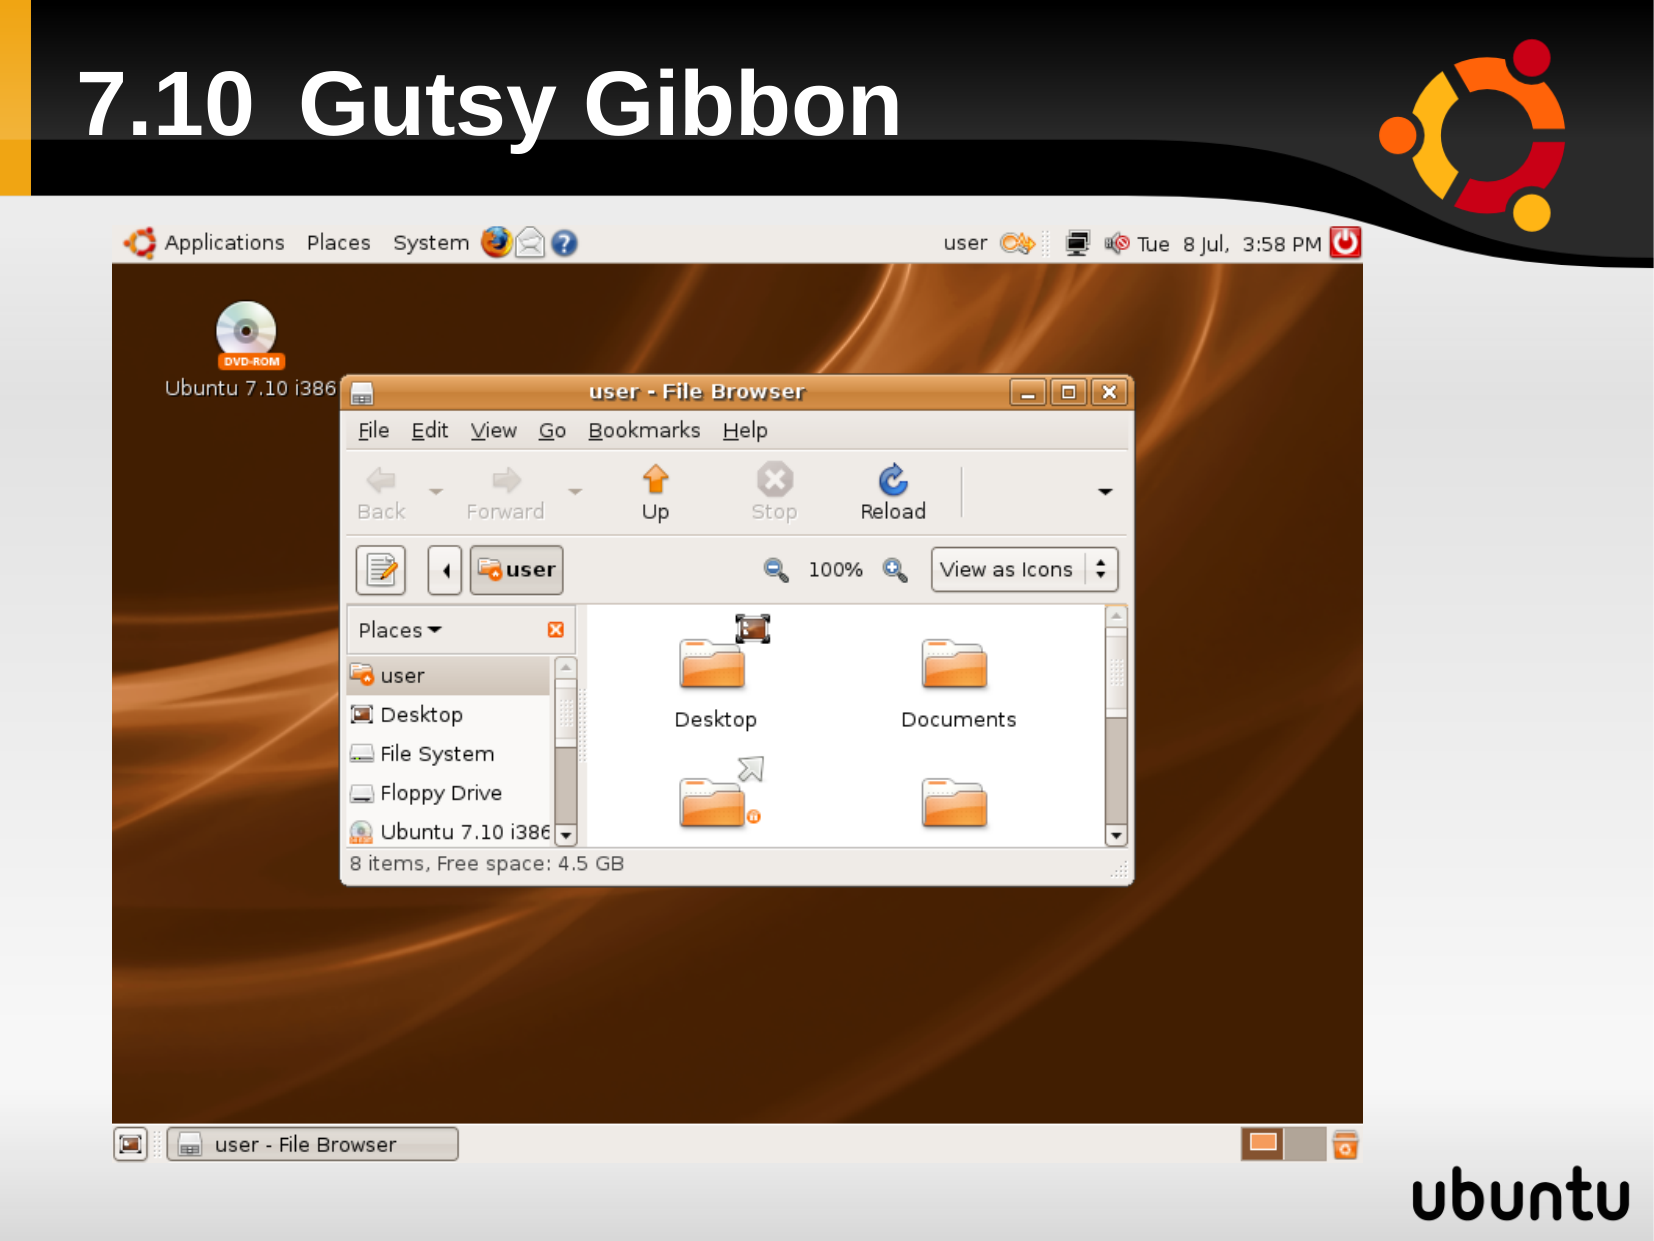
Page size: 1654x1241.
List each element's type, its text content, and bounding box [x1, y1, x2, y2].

title 7.10 Gutsy Gibbon [76, 7, 1565, 200]
picture [0, 0, 1654, 1241]
